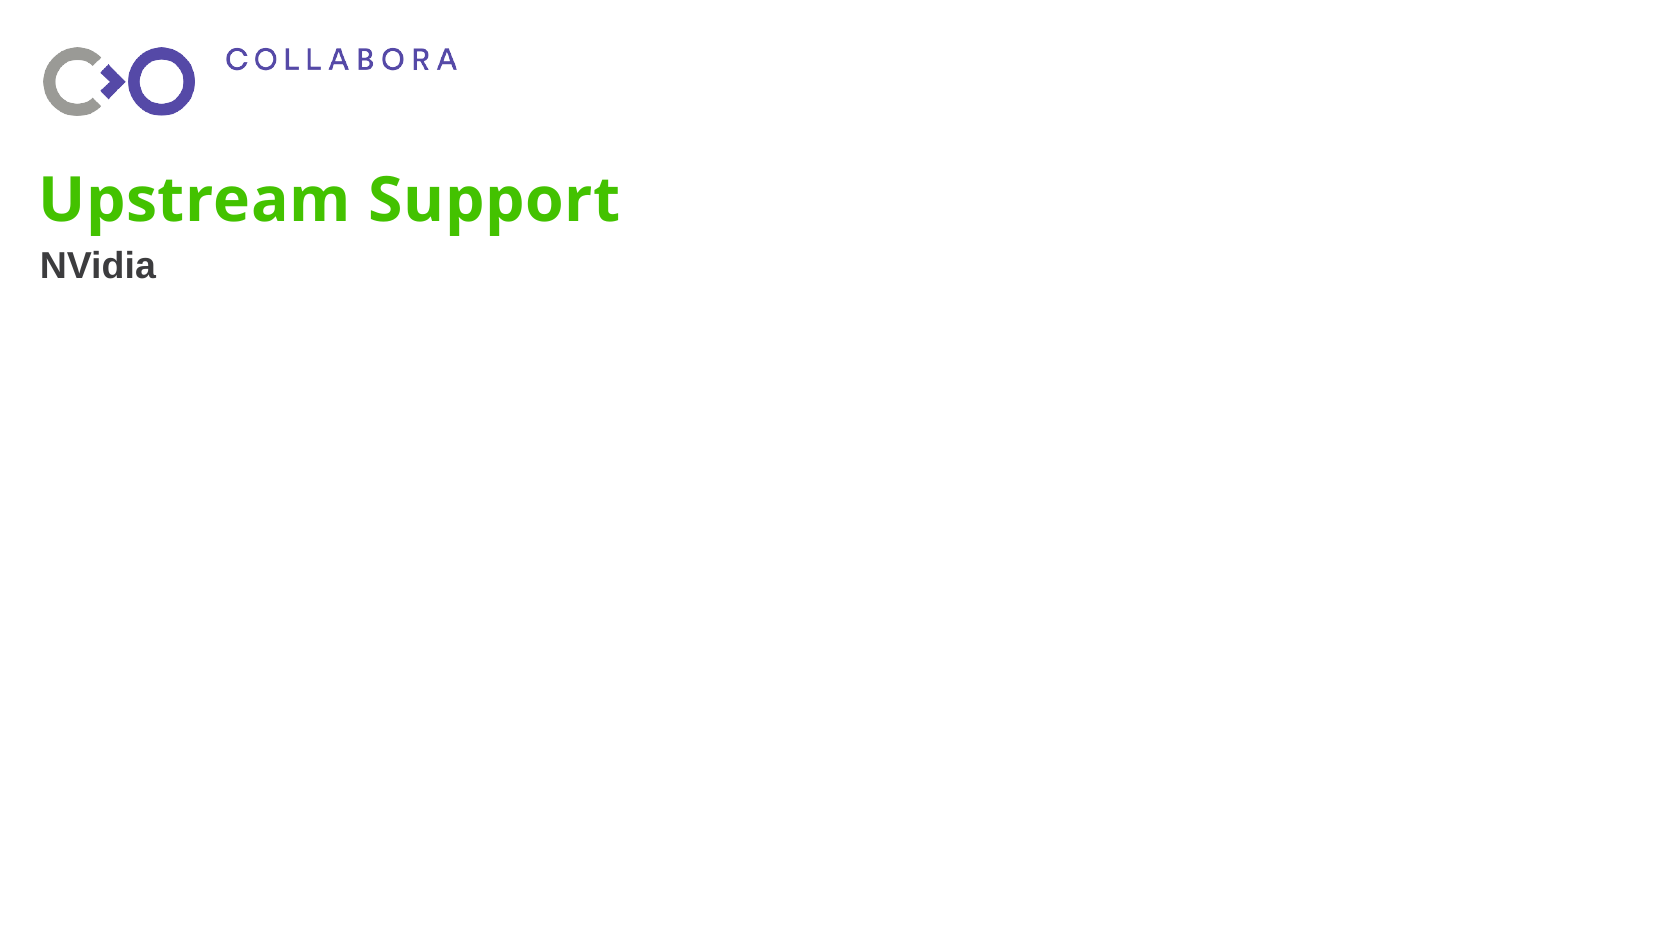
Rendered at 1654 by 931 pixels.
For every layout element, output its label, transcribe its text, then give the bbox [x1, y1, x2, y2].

picture [43, 47, 457, 116]
title Upstream Support [38, 159, 1614, 216]
text_box NVidia [39, 240, 1613, 290]
